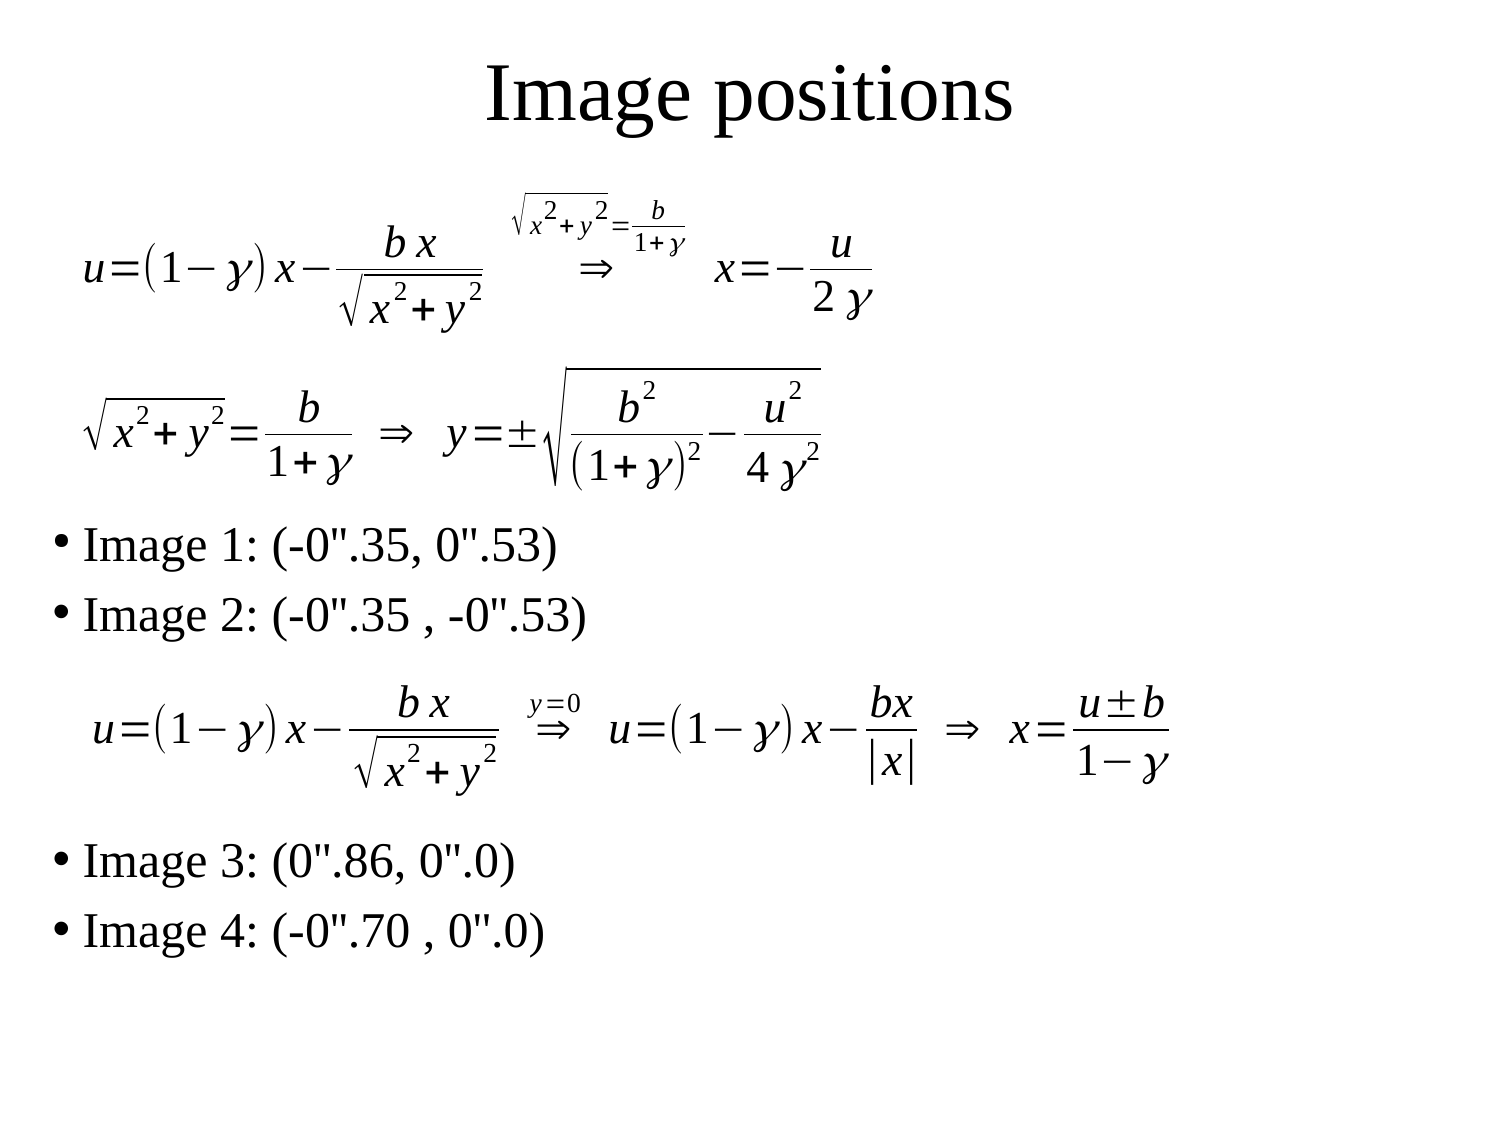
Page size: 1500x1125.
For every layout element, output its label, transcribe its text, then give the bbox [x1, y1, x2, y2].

list Image 1: (-0''.35, 0''.53) Image 2: (-0''.35 , -0''.53) Image 3: (0''.86, 0''.0) Image 4: (-0''.70 , 0''.0) [37, 504, 1463, 970]
title Image positions [75, 37, 1425, 138]
chart [75, 191, 880, 334]
chart [84, 676, 1178, 796]
chart [74, 365, 829, 495]
